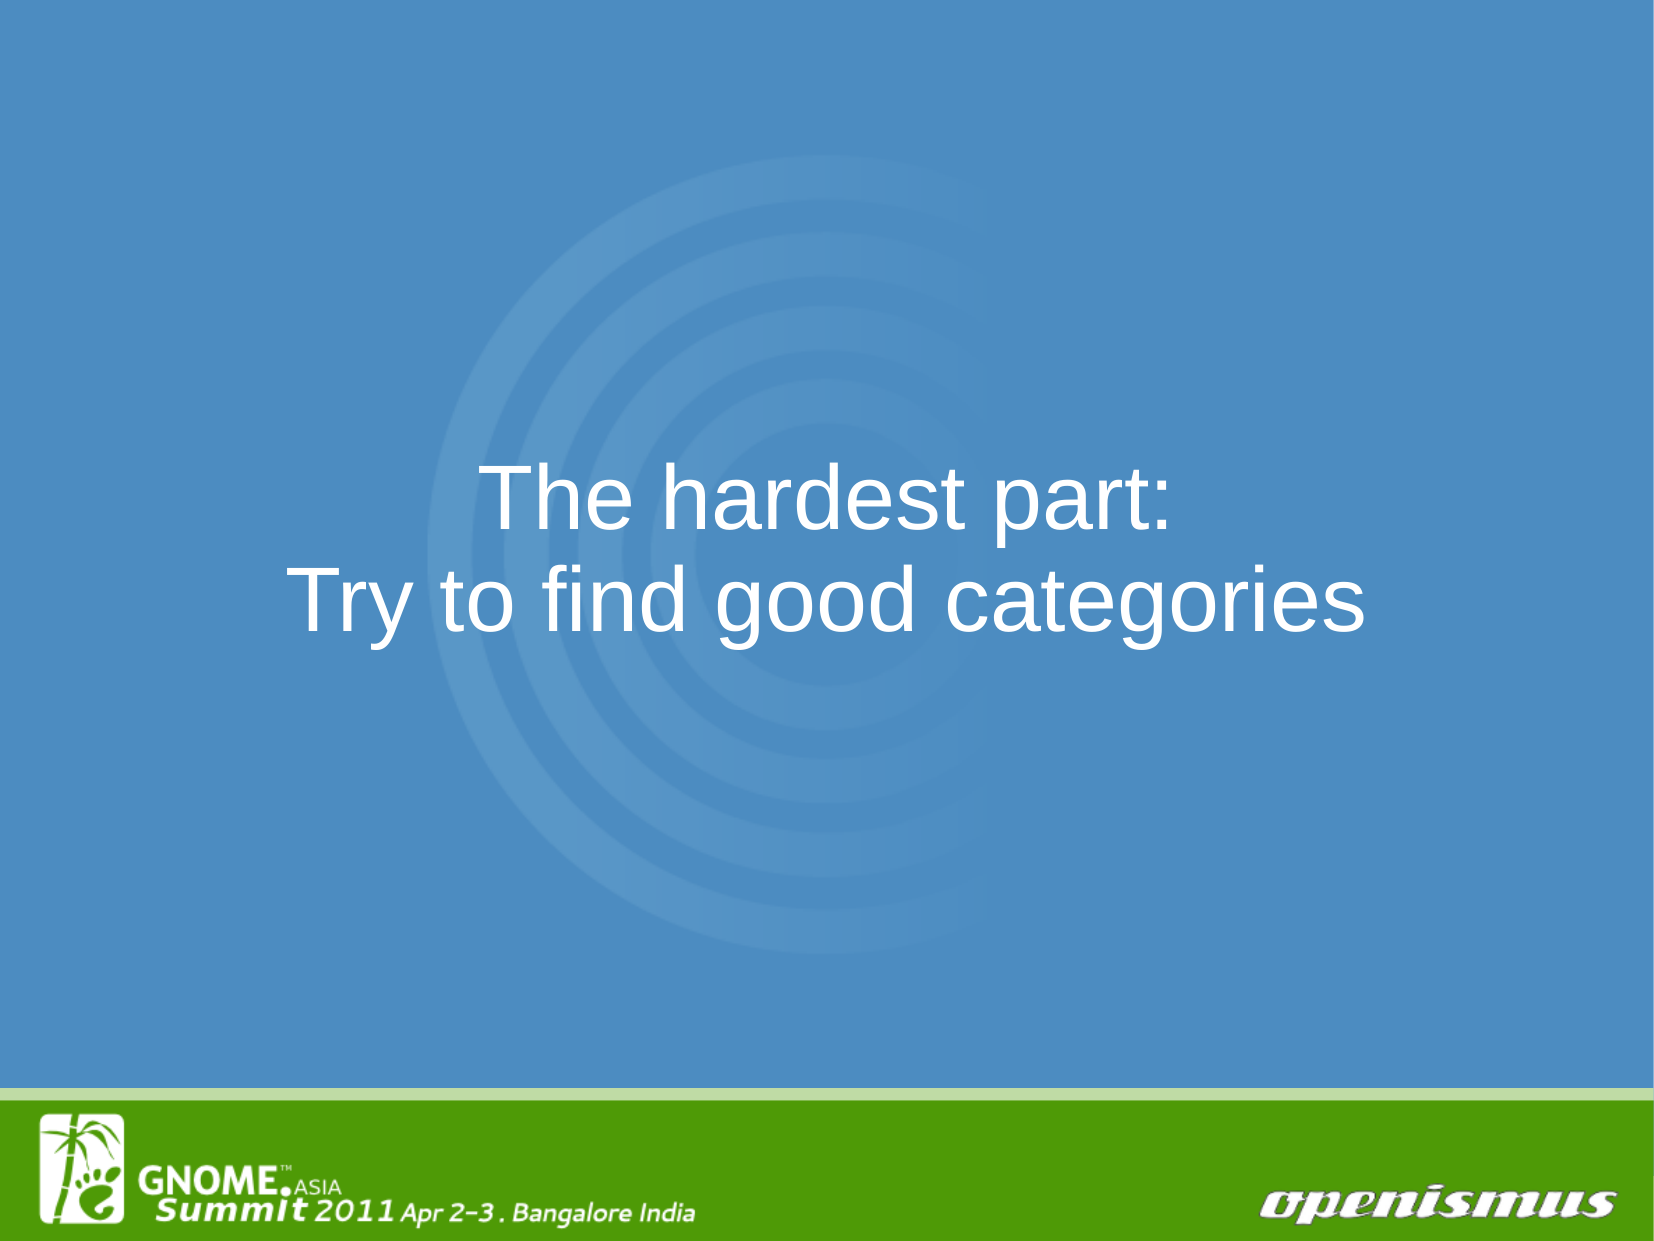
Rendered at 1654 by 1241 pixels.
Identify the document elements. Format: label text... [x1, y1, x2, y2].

title The hardest part: Try to find good categories [82, 445, 1571, 653]
picture [0, 0, 1654, 1241]
